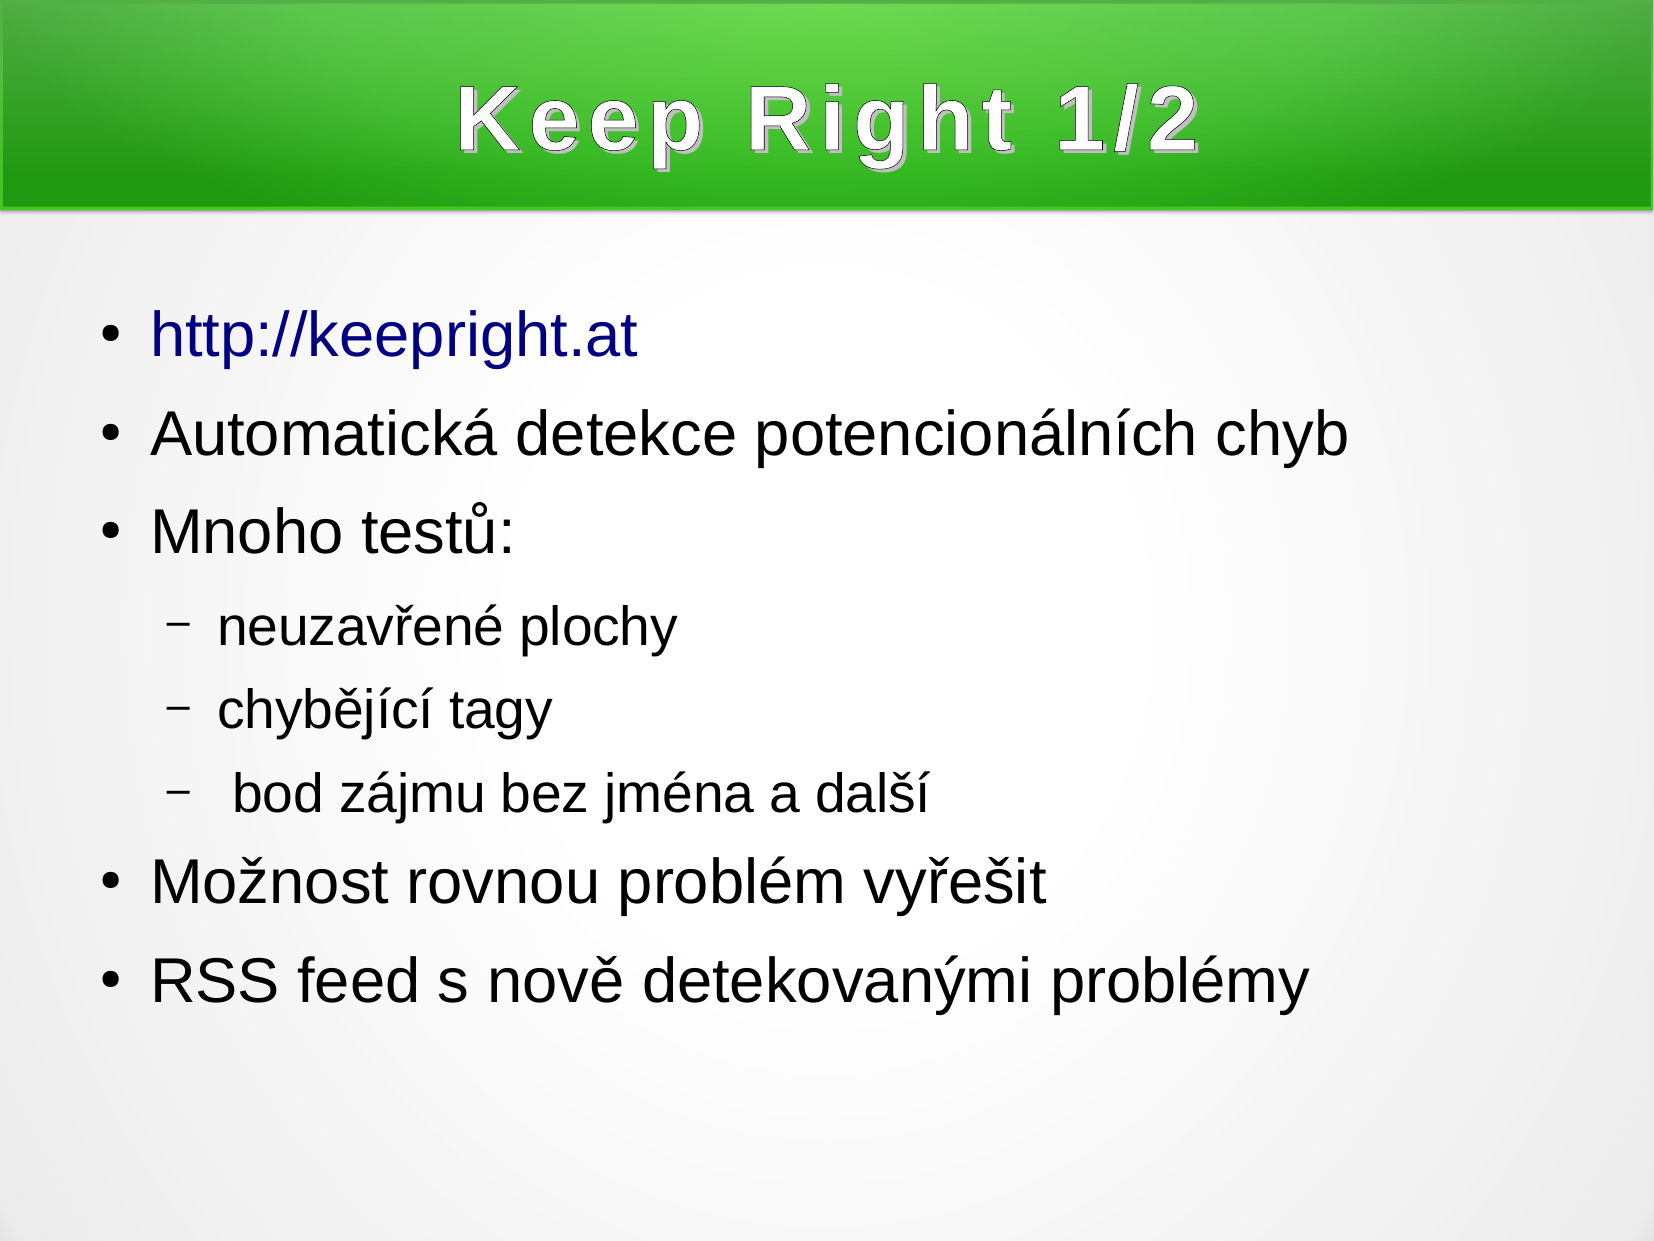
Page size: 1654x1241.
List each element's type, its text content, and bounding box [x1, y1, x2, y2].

list http://keepright.at Automatická detekce potencionálních chyb Mnoho testů: neuzavřené plochy chybějící tagy bod zájmu bez jména a další Možnost rovnou problém vyřešit RSS feed s nově detekovanými problémy [82, 299, 1571, 1019]
title Keep Right 1/2 [82, 47, 1571, 189]
